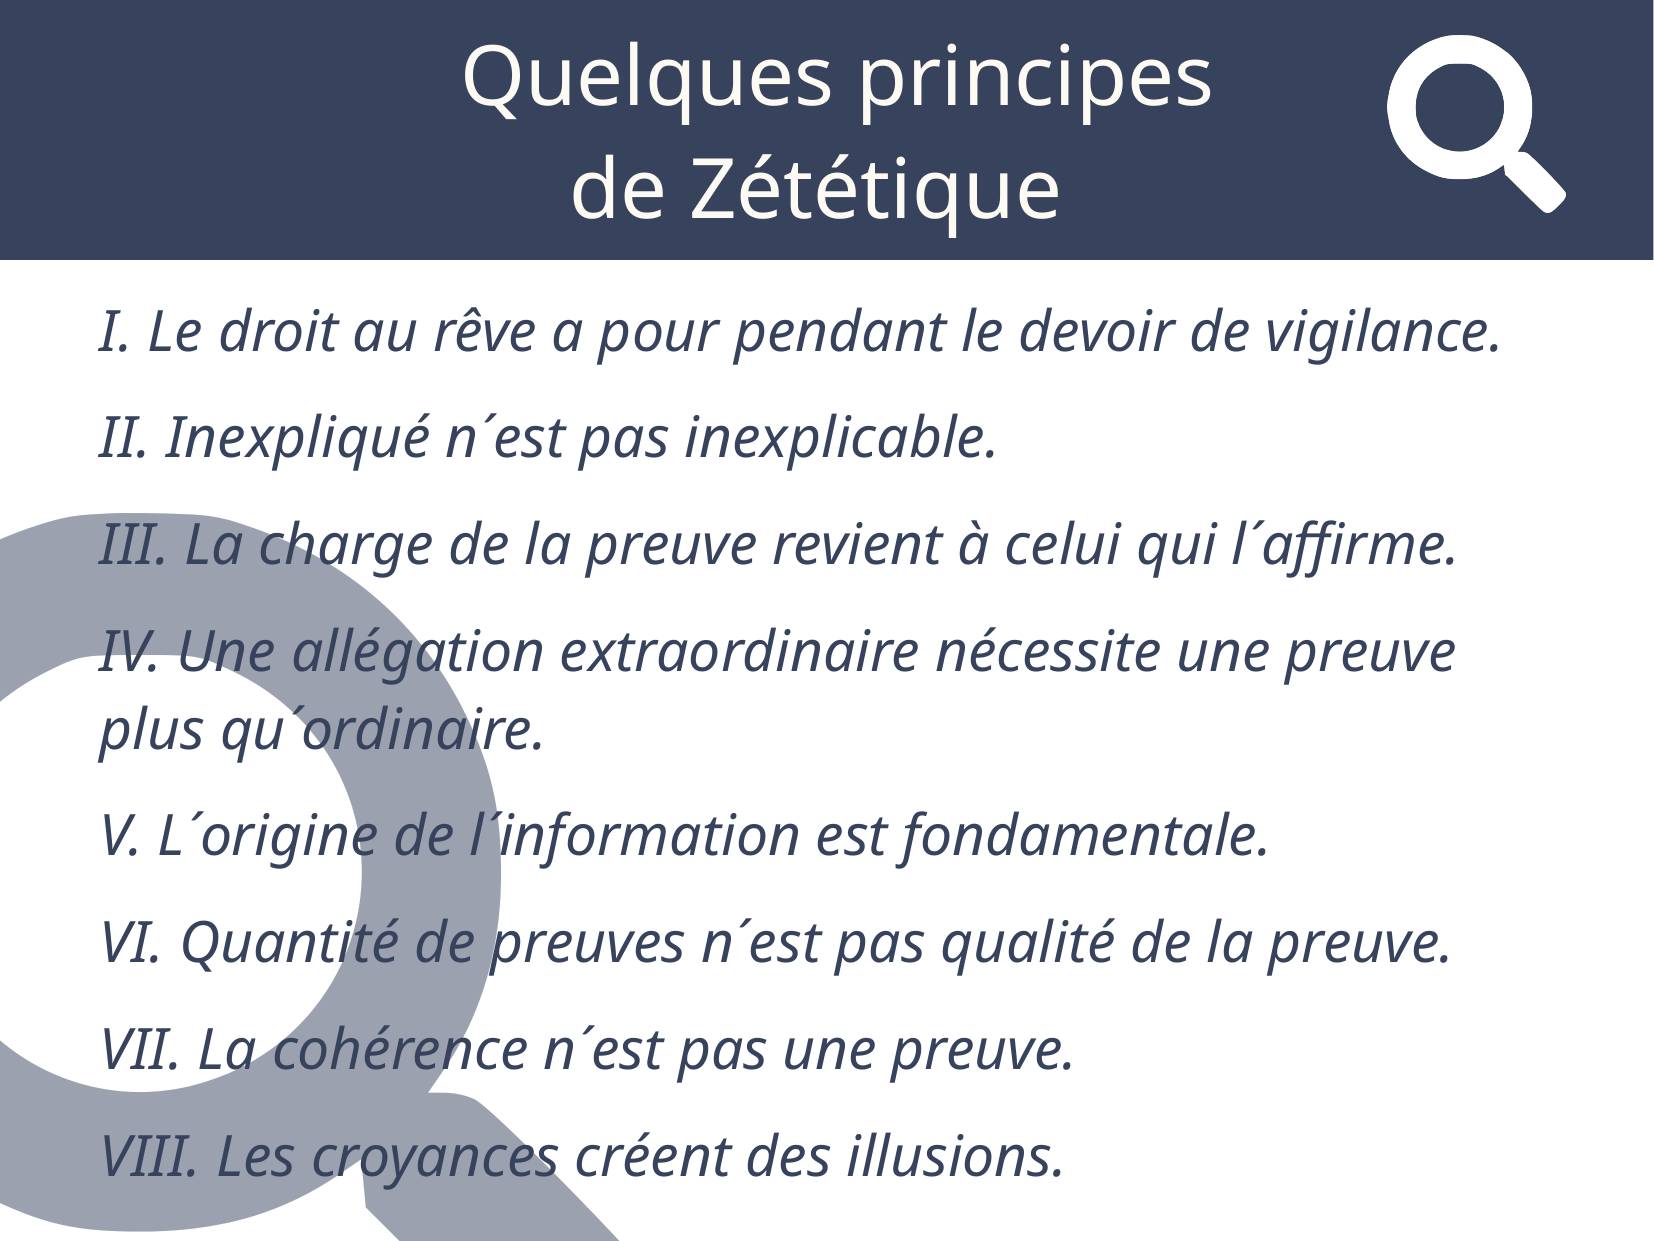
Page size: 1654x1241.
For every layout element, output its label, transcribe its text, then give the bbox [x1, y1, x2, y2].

picture [1387, 35, 1566, 213]
title Quelques principes de Zététique [0, 0, 1654, 260]
picture [0, 513, 669, 1241]
list I. Le droit au rêve a pour pendant le devoir de vigilance. II. Inexpliqué n´est pas inexplicable. III. La charge de la preuve revient à celui qui l´affirme. IV. Une allégation extraordinaire nécessite une preuve plus qu´ordinaire. V. L´origine de l´information est fondamentale. VI. Quantité de preuves n´est pas qualité de la preuve. VII. La cohérence n´est pas une preuve. VIII. Les croyances créent des illusions. [82, 290, 1571, 1193]
